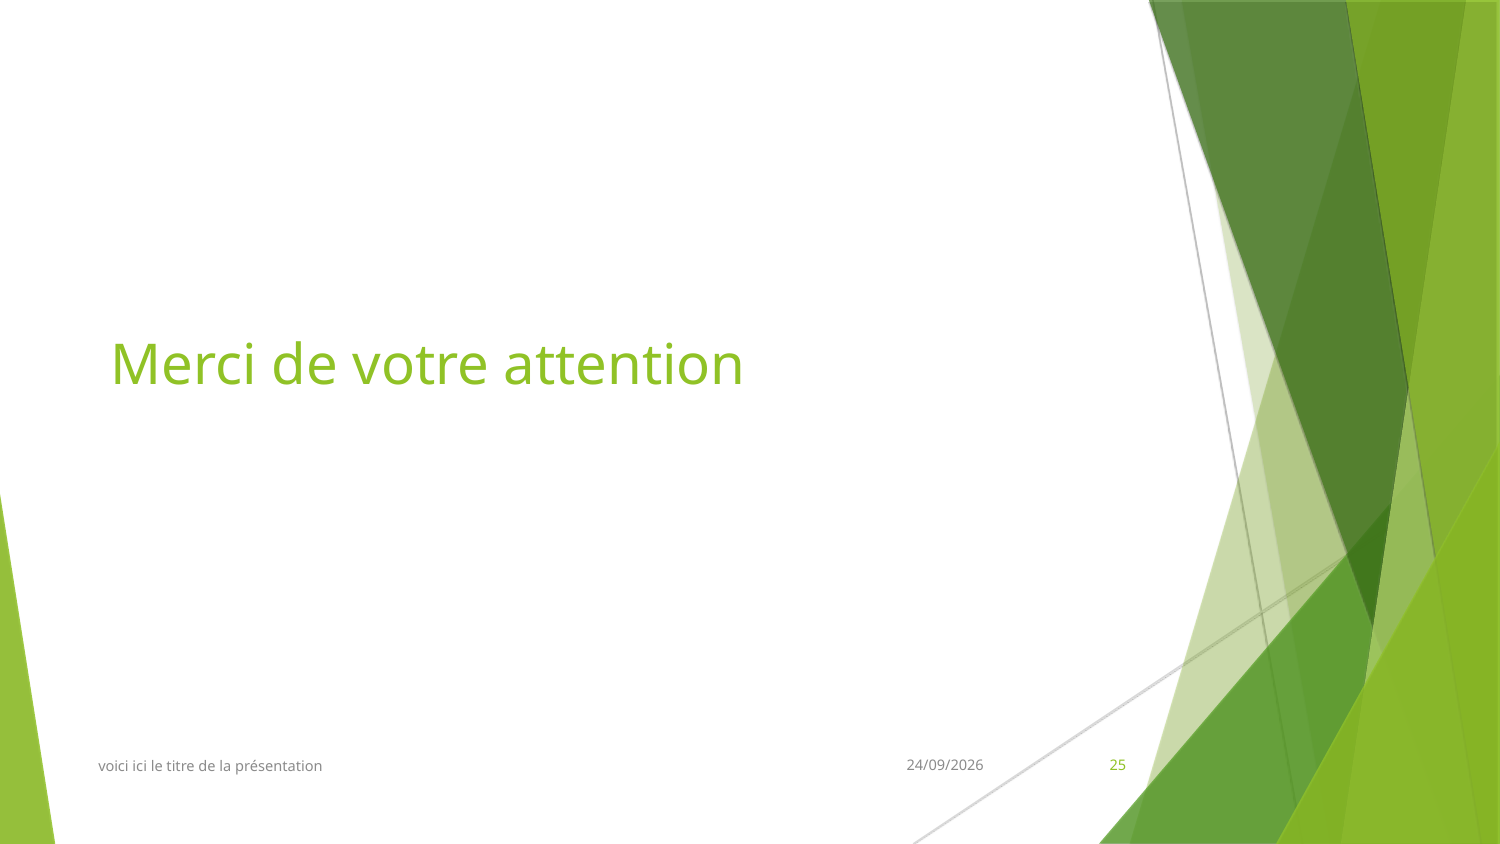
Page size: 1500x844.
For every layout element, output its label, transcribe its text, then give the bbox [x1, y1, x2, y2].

title Merci de votre attention [95, 321, 1154, 484]
slide_number 9 [1056, 743, 1141, 789]
slide_number 07/07/2022 [886, 743, 999, 789]
footer voici ici le titre de la présentation [83, 743, 859, 789]
